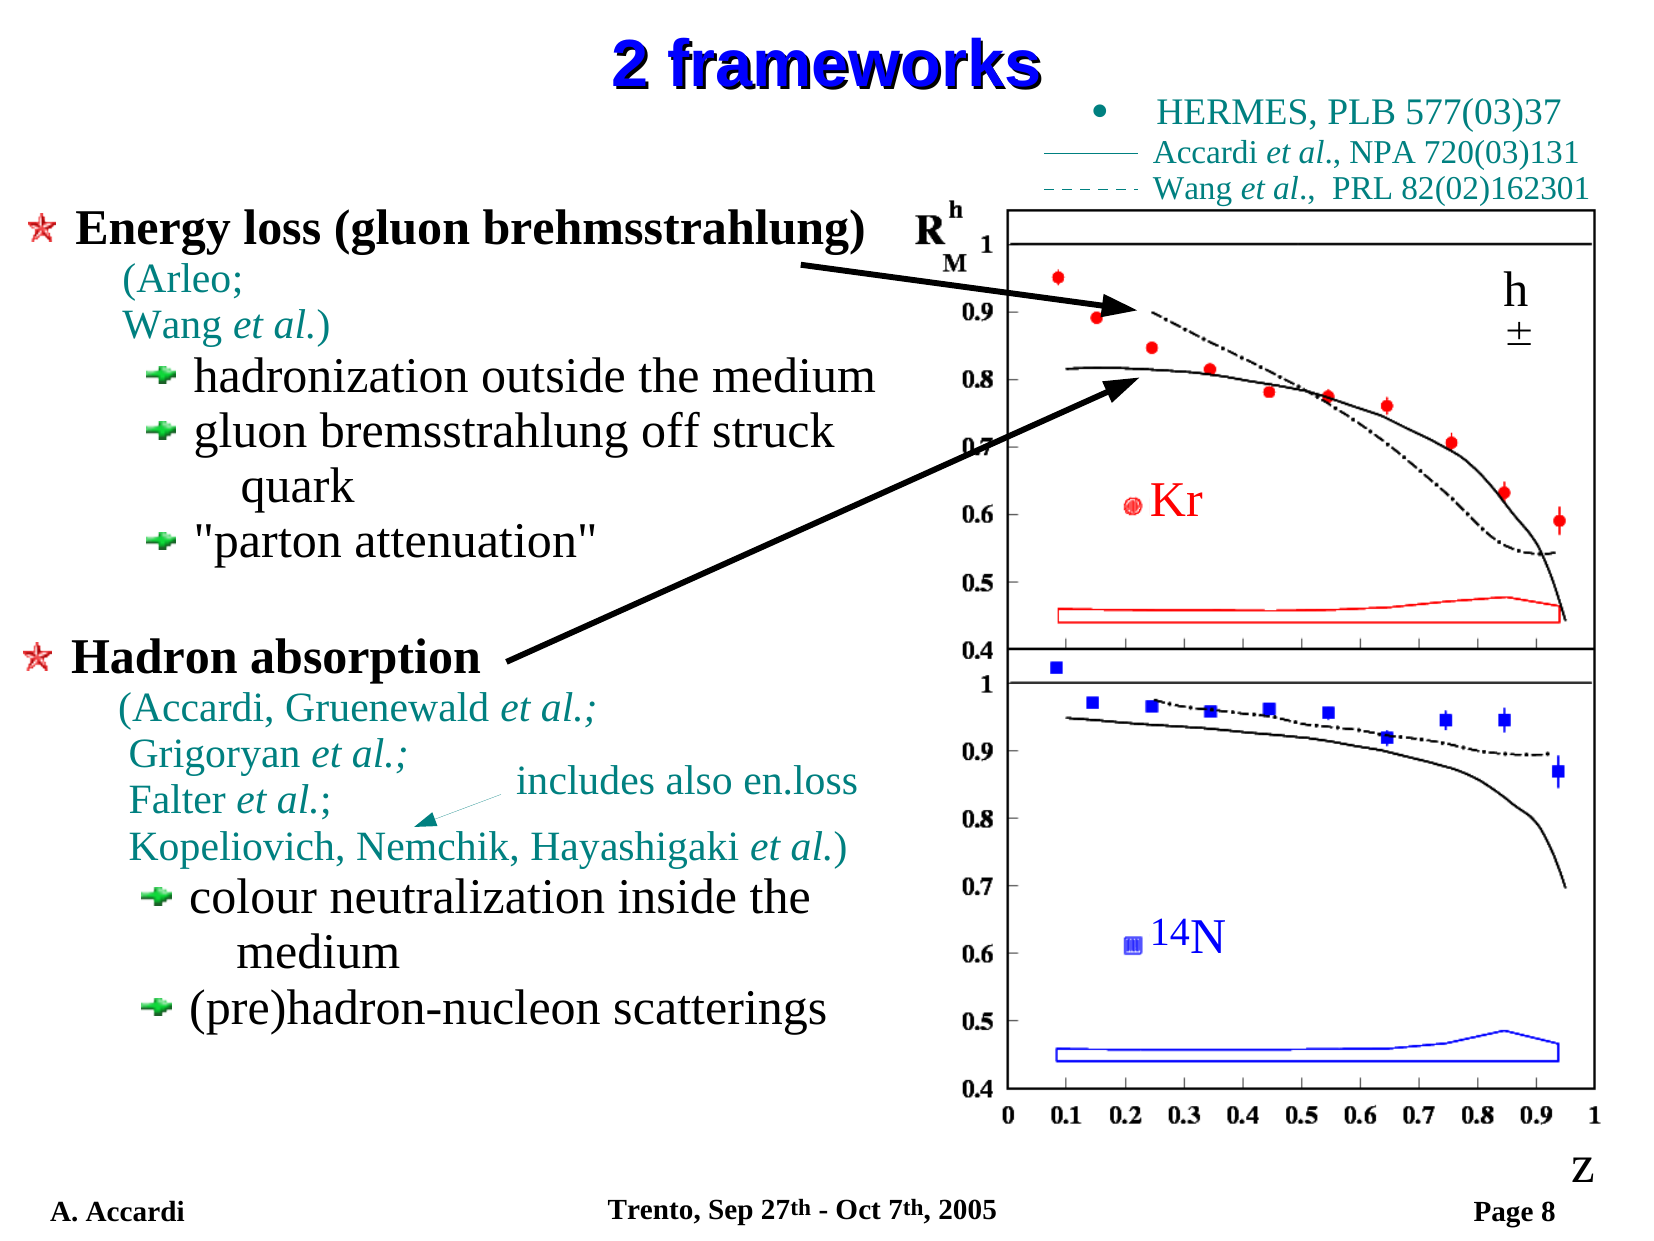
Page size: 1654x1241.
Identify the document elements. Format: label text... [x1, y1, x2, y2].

text_box  HERMES, PLB 577(03)37 [1093, 109, 1564, 141]
text_box includes also en.loss [516, 757, 859, 809]
text_box 14N [1149, 908, 1231, 973]
text_box Energy loss (gluon brehmsstrahlung) (Arleo; Wang et al.) hadronization outside the medium gluon bremsstrahlung off struck quark "parton attenuation" [770, 481, 918, 548]
text_box Trento, Sep 27th - Oct 7th, 2005 [602, 1193, 1003, 1233]
text_box Kr [1149, 471, 1206, 536]
text_box Wang et al., PRL 82(02)162301 [1152, 169, 1593, 211]
text_box Hadron absorption (Accardi, Gruenewald et al.; Grigoryan et al.; Falter et al.; Kopeliovich, Nemchik, Hayashigaki et al.) colour neutralization inside the medium (pre)hadron-nucleon scatterings [23, 628, 938, 1017]
text_box Page 33 [1525, 1195, 1623, 1234]
text_box h [1503, 261, 1553, 331]
picture [898, 168, 1654, 1230]
text_box 2 frameworks [29, 23, 1625, 109]
text_box Accardi et al., NPA 720(03)131 [1152, 134, 1582, 169]
text_box A. Accardi [32, 1187, 203, 1241]
text_box Energy loss (gluon brehmsstrahlung) (Arleo; Wang et al.) hadronization outside the medium gluon bremsstrahlung off struck quark "parton attenuation" [28, 199, 918, 548]
text_box z [1571, 1133, 1597, 1195]
